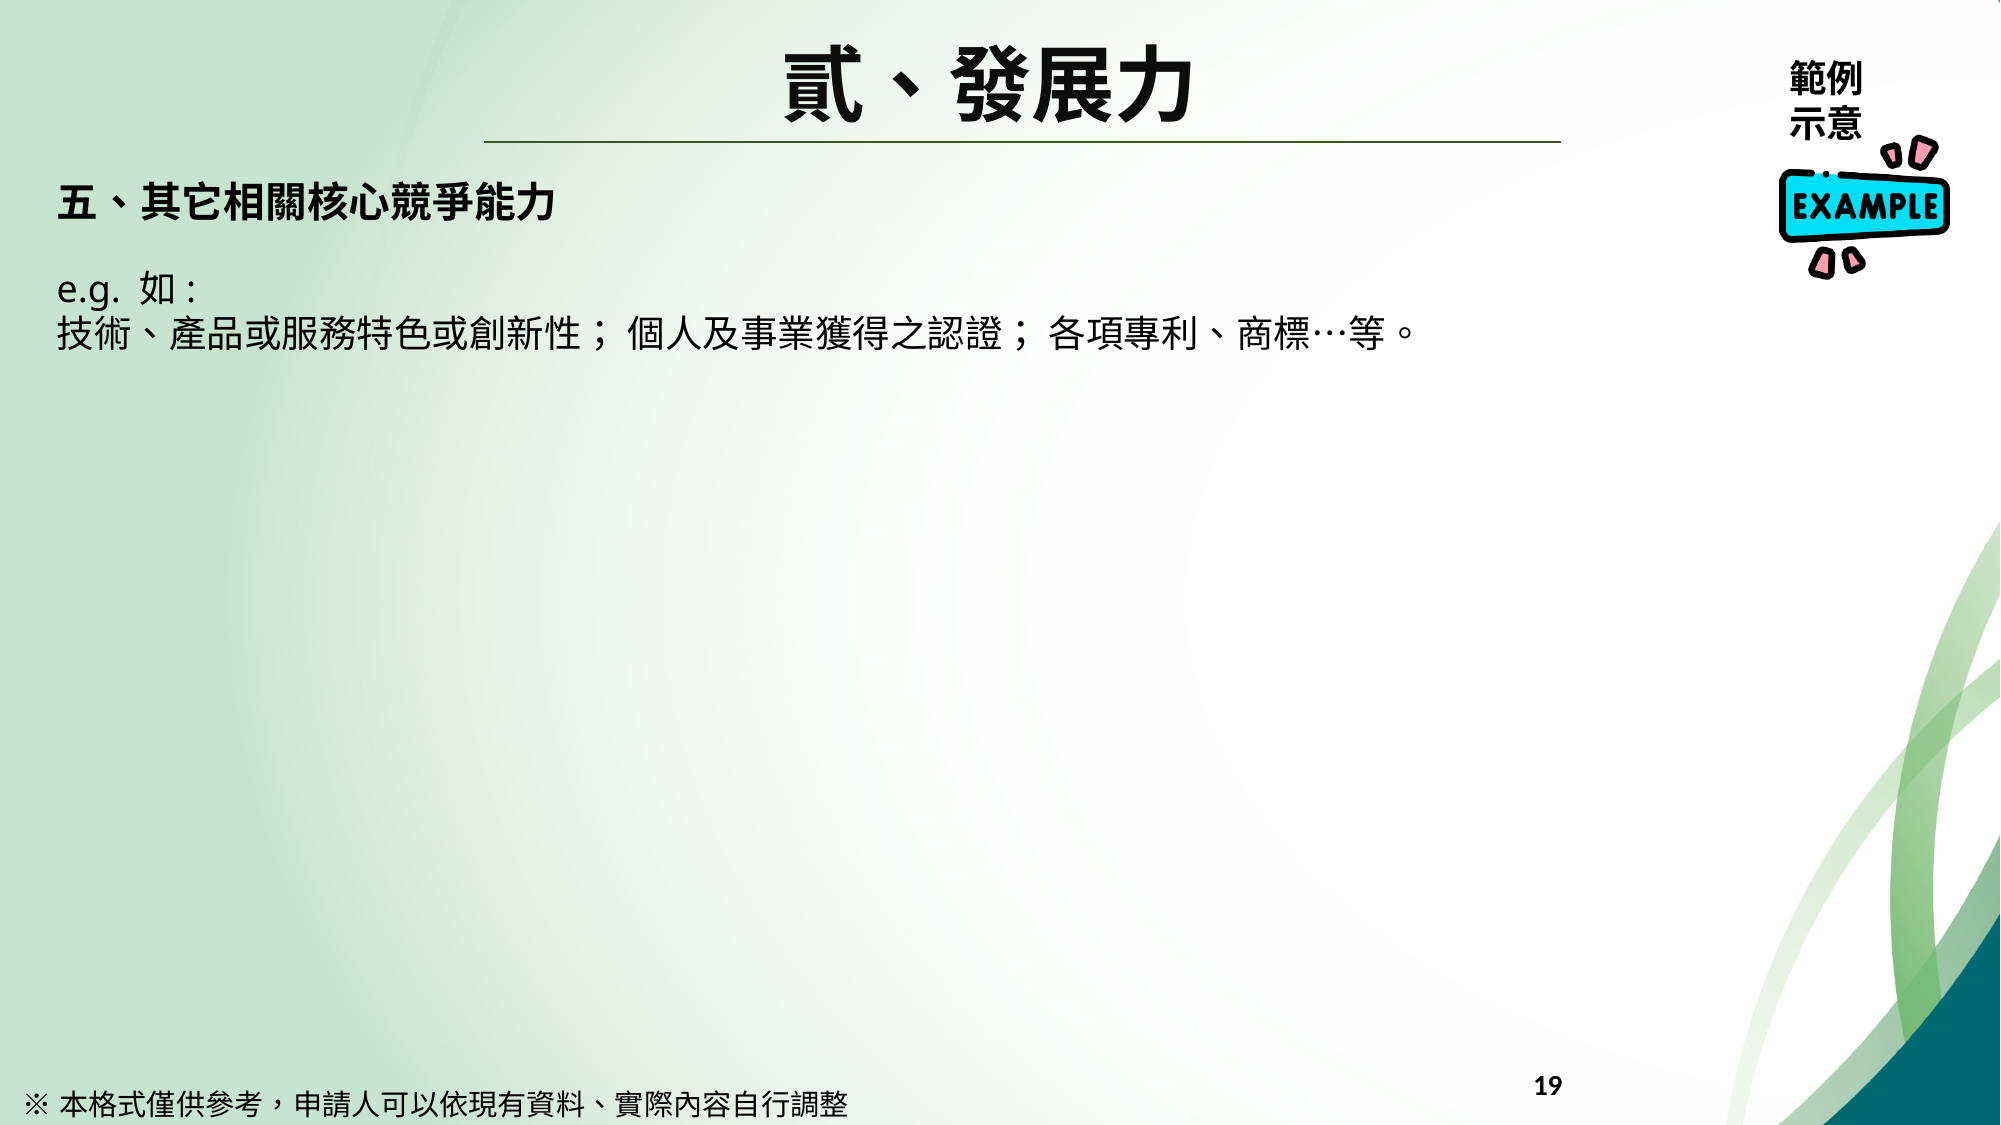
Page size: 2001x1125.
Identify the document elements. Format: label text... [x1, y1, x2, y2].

text_box 五、其它相關核心競爭能力 [41, 168, 1662, 234]
text_box e.g. 如: 技術、產品或服務特色或創新性； 個人及事業獲得之認證； 各項專利、商標…等。 [41, 257, 1662, 364]
text_box 18 [1518, 1053, 1969, 1114]
picture [1779, 139, 1950, 293]
title 貳、發展力 [3, 36, 1996, 139]
text_box ※本格式僅供參考，申請人可以依現有資料、實際內容自行調整 [7, 1067, 859, 1125]
